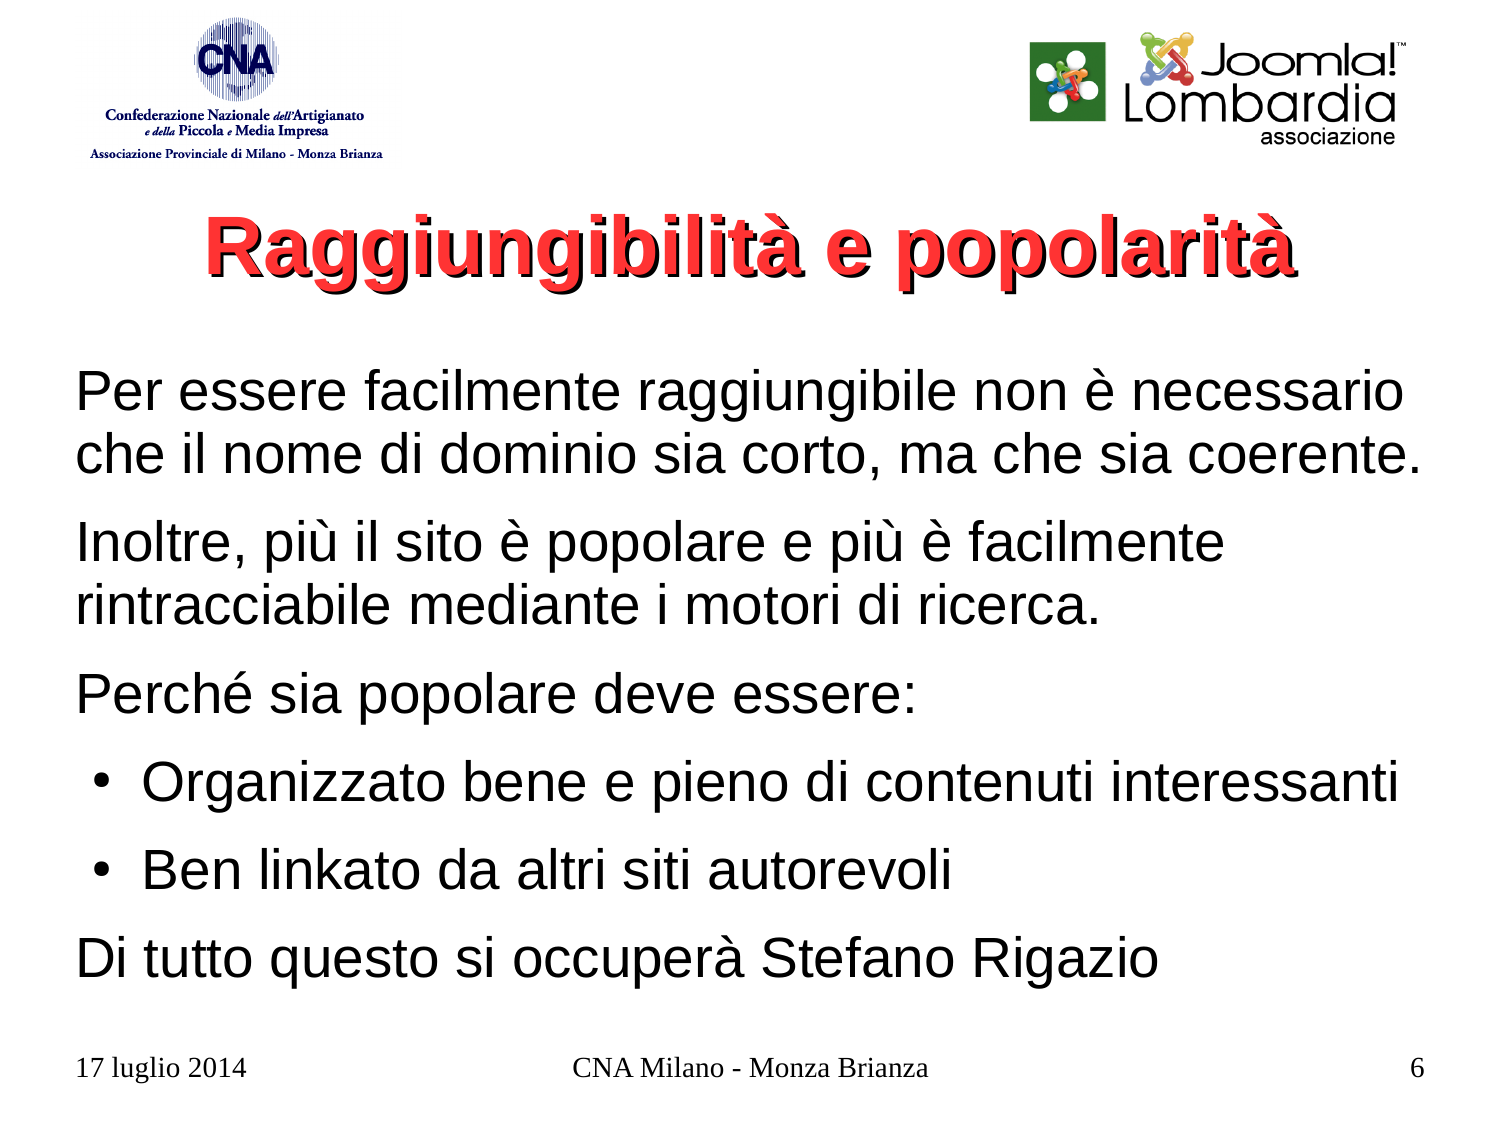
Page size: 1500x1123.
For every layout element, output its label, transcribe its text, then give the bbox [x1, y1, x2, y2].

picture [75, 10, 402, 151]
list Per essere facilmente raggiungibile non è necessario che il nome di dominio sia corto, ma che sia coerente. Inoltre, più il sito è popolare e più è facilmente rintracciabile mediante i motori di ricerca. Perché sia popolare deve essere: Organizzato bene e pieno di contenuti interessanti Ben linkato da altri siti autorevoli Di tutto questo si occuperà Stefano Rigazio [75, 358, 1425, 1010]
title Raggiungibilità e popolarità [75, 151, 1425, 339]
picture [1012, 21, 1426, 169]
